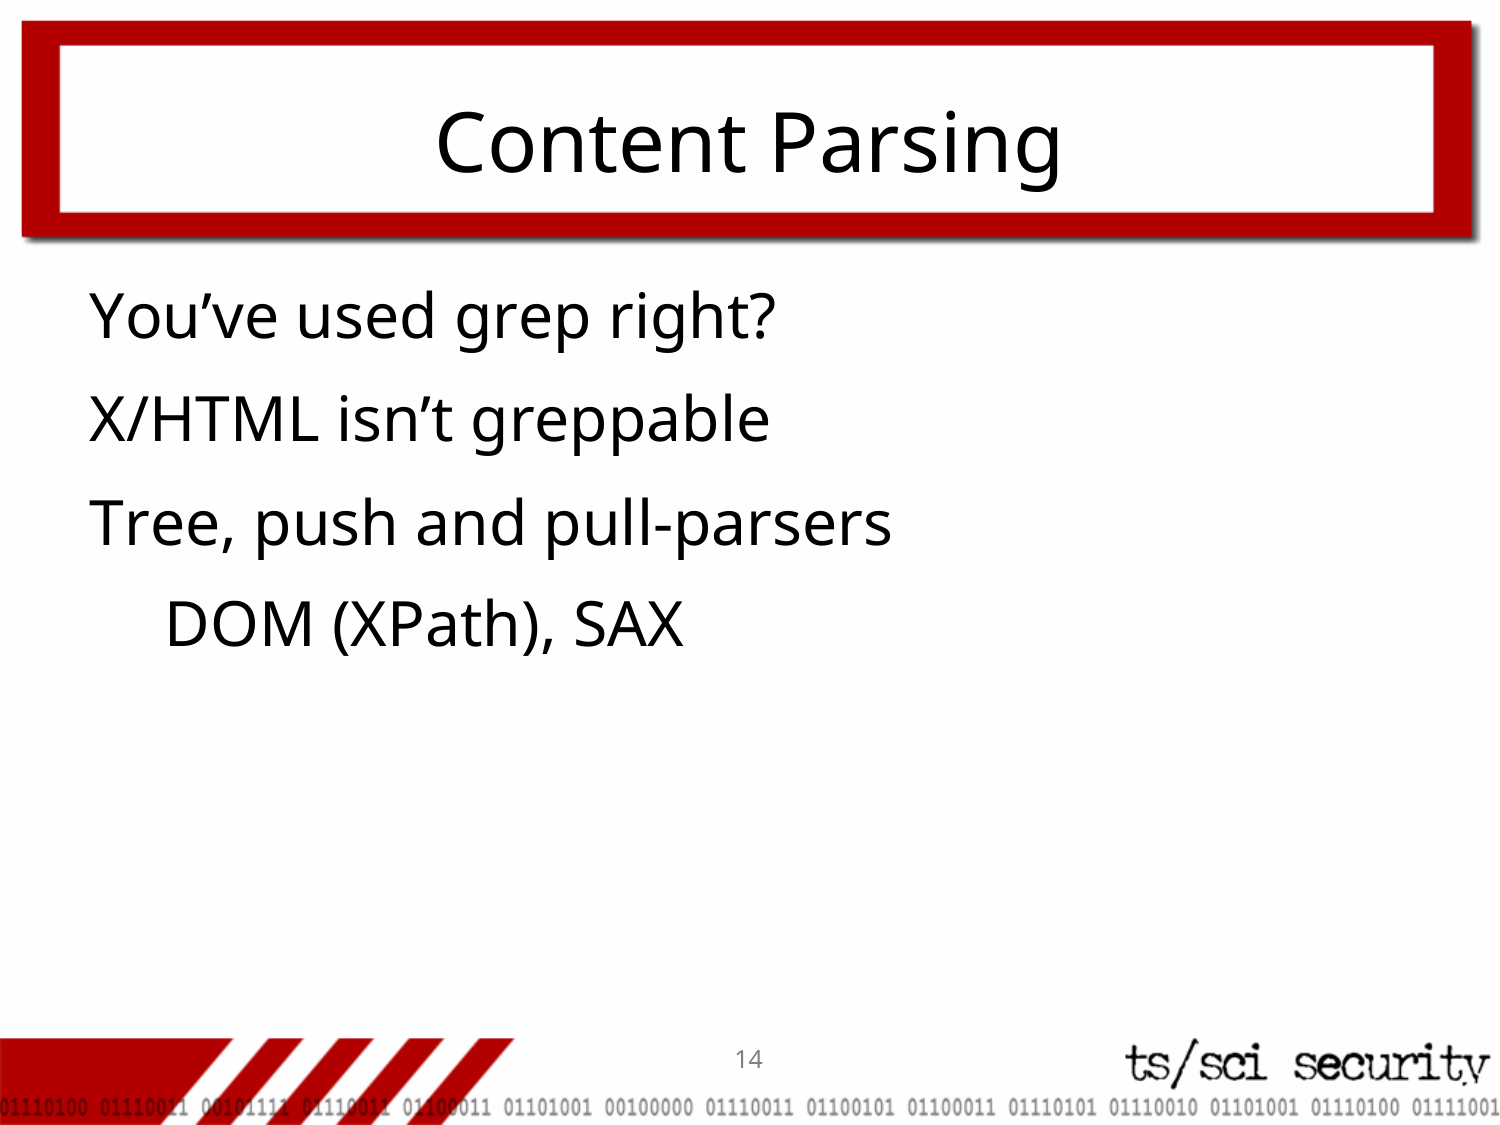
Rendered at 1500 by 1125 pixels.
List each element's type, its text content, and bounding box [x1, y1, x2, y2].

title Content Parsing [75, 45, 1426, 233]
list You’ve used grep right? X/HTML isn’t greppable Tree, push and pull-parsers DOM (XPath), SAX [75, 262, 1426, 1006]
picture [0, 0, 1500, 1125]
